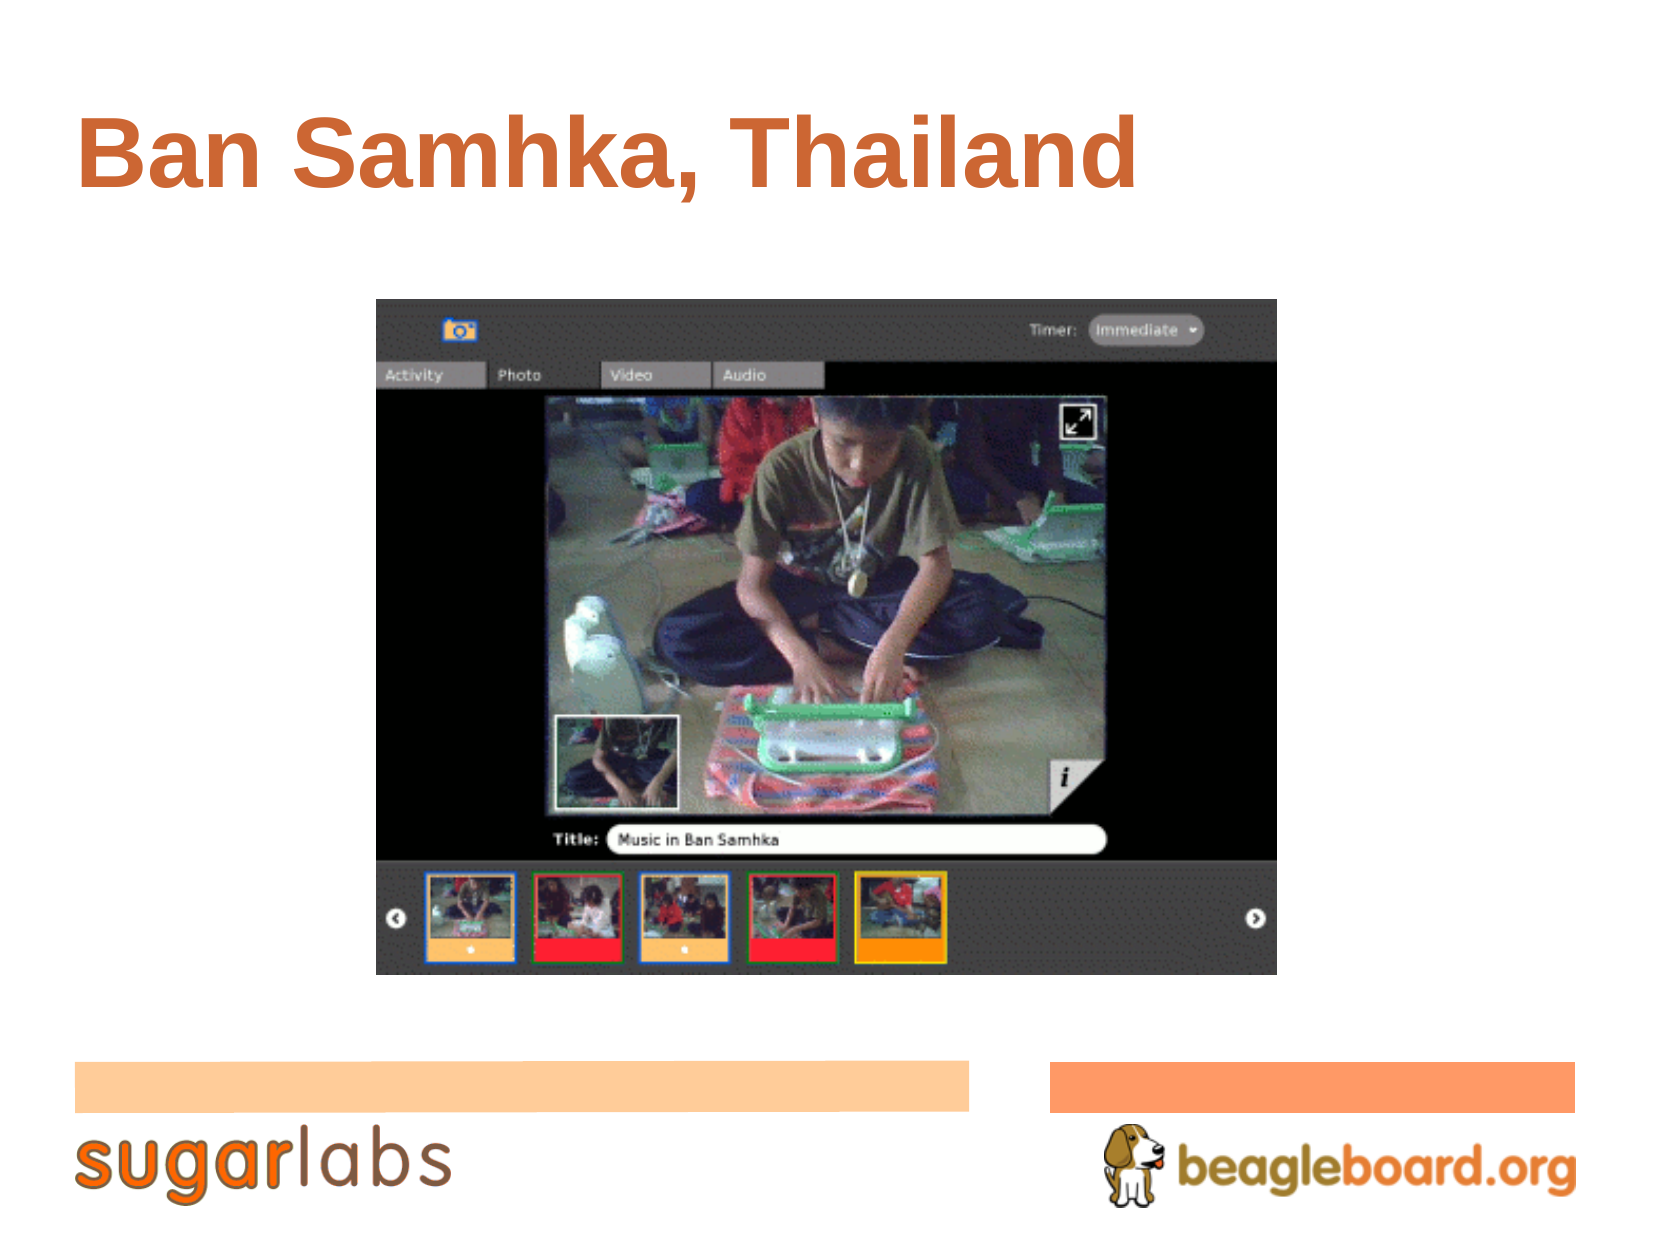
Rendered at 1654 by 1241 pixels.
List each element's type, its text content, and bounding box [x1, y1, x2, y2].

title Ban Samhka, Thailand [75, 49, 1571, 257]
picture [75, 1124, 451, 1206]
picture [1104, 1124, 1576, 1208]
picture [376, 299, 1277, 976]
